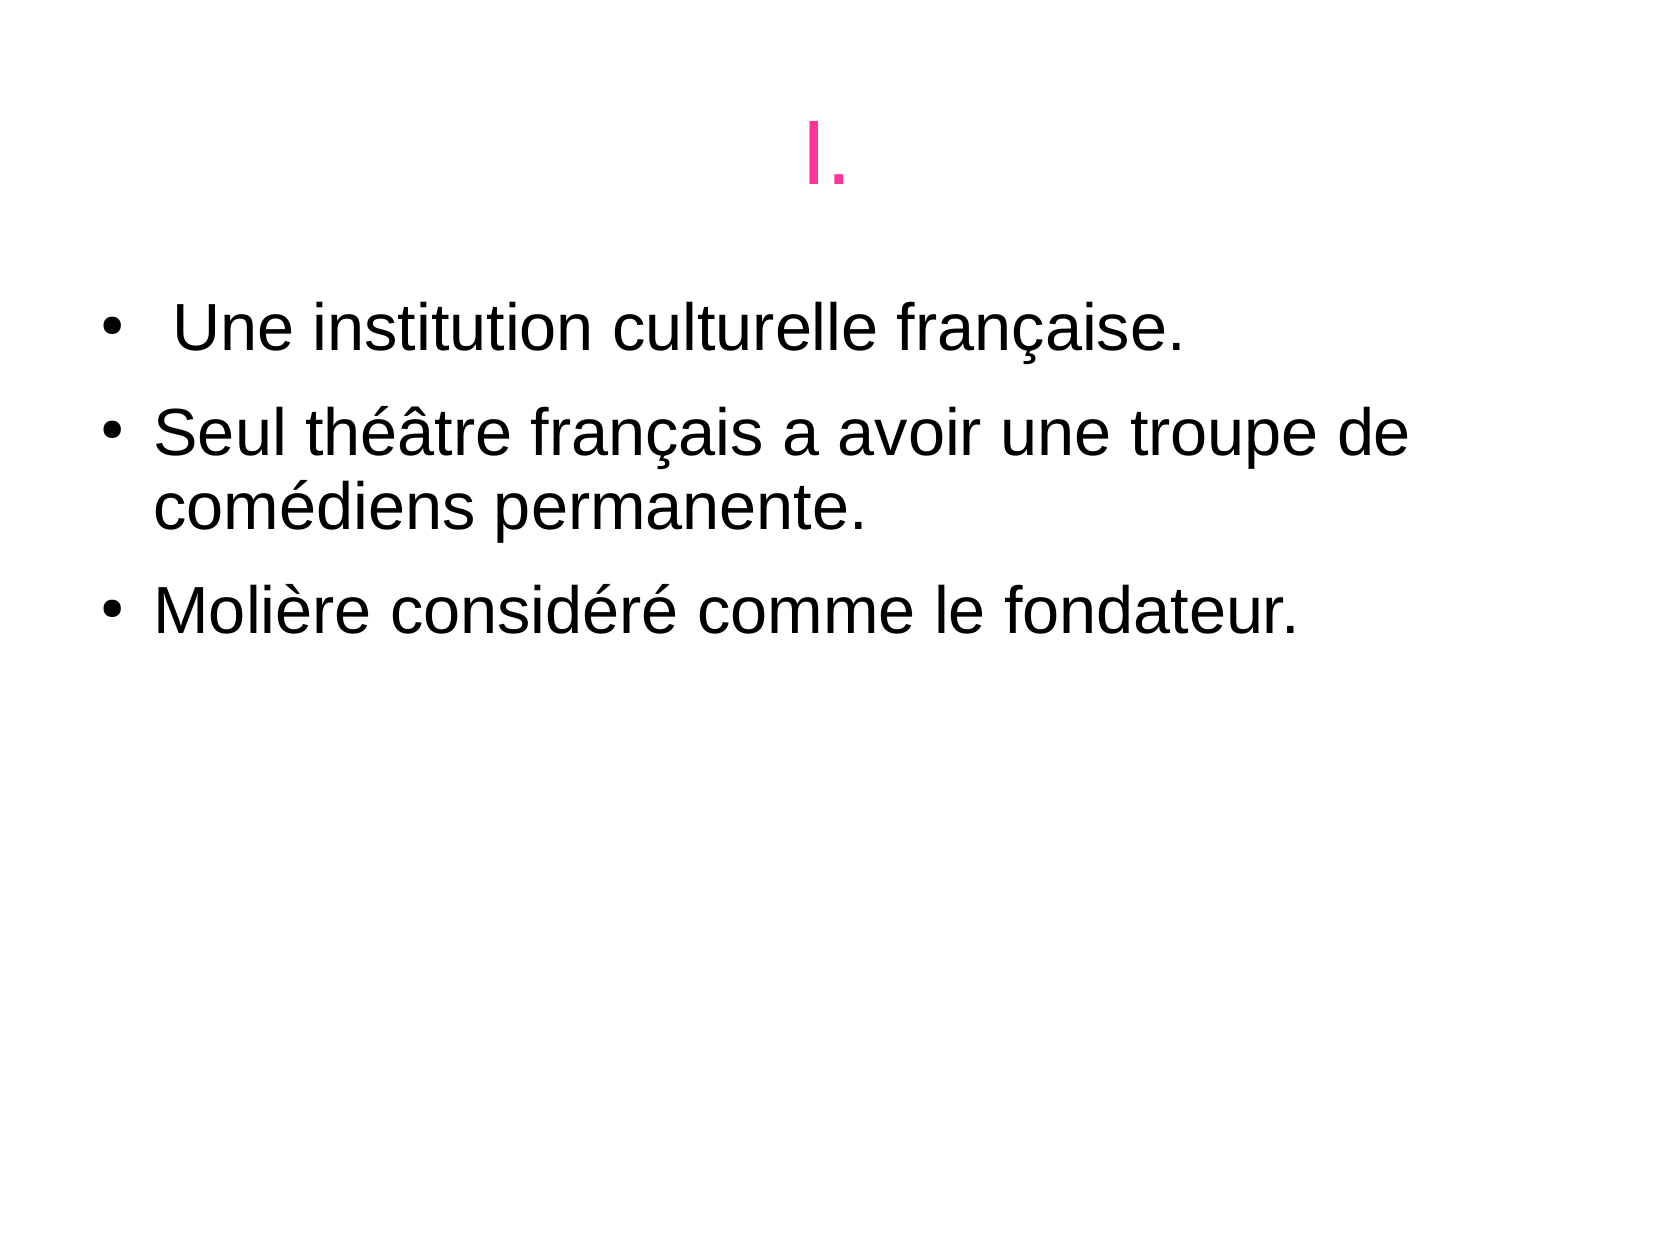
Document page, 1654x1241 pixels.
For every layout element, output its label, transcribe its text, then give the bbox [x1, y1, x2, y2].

list Une institution culturelle française. Seul théâtre français a avoir une troupe de comédiens permanente. Molière considéré comme le fondateur. [82, 290, 1571, 1109]
title I. [82, 49, 1571, 257]
